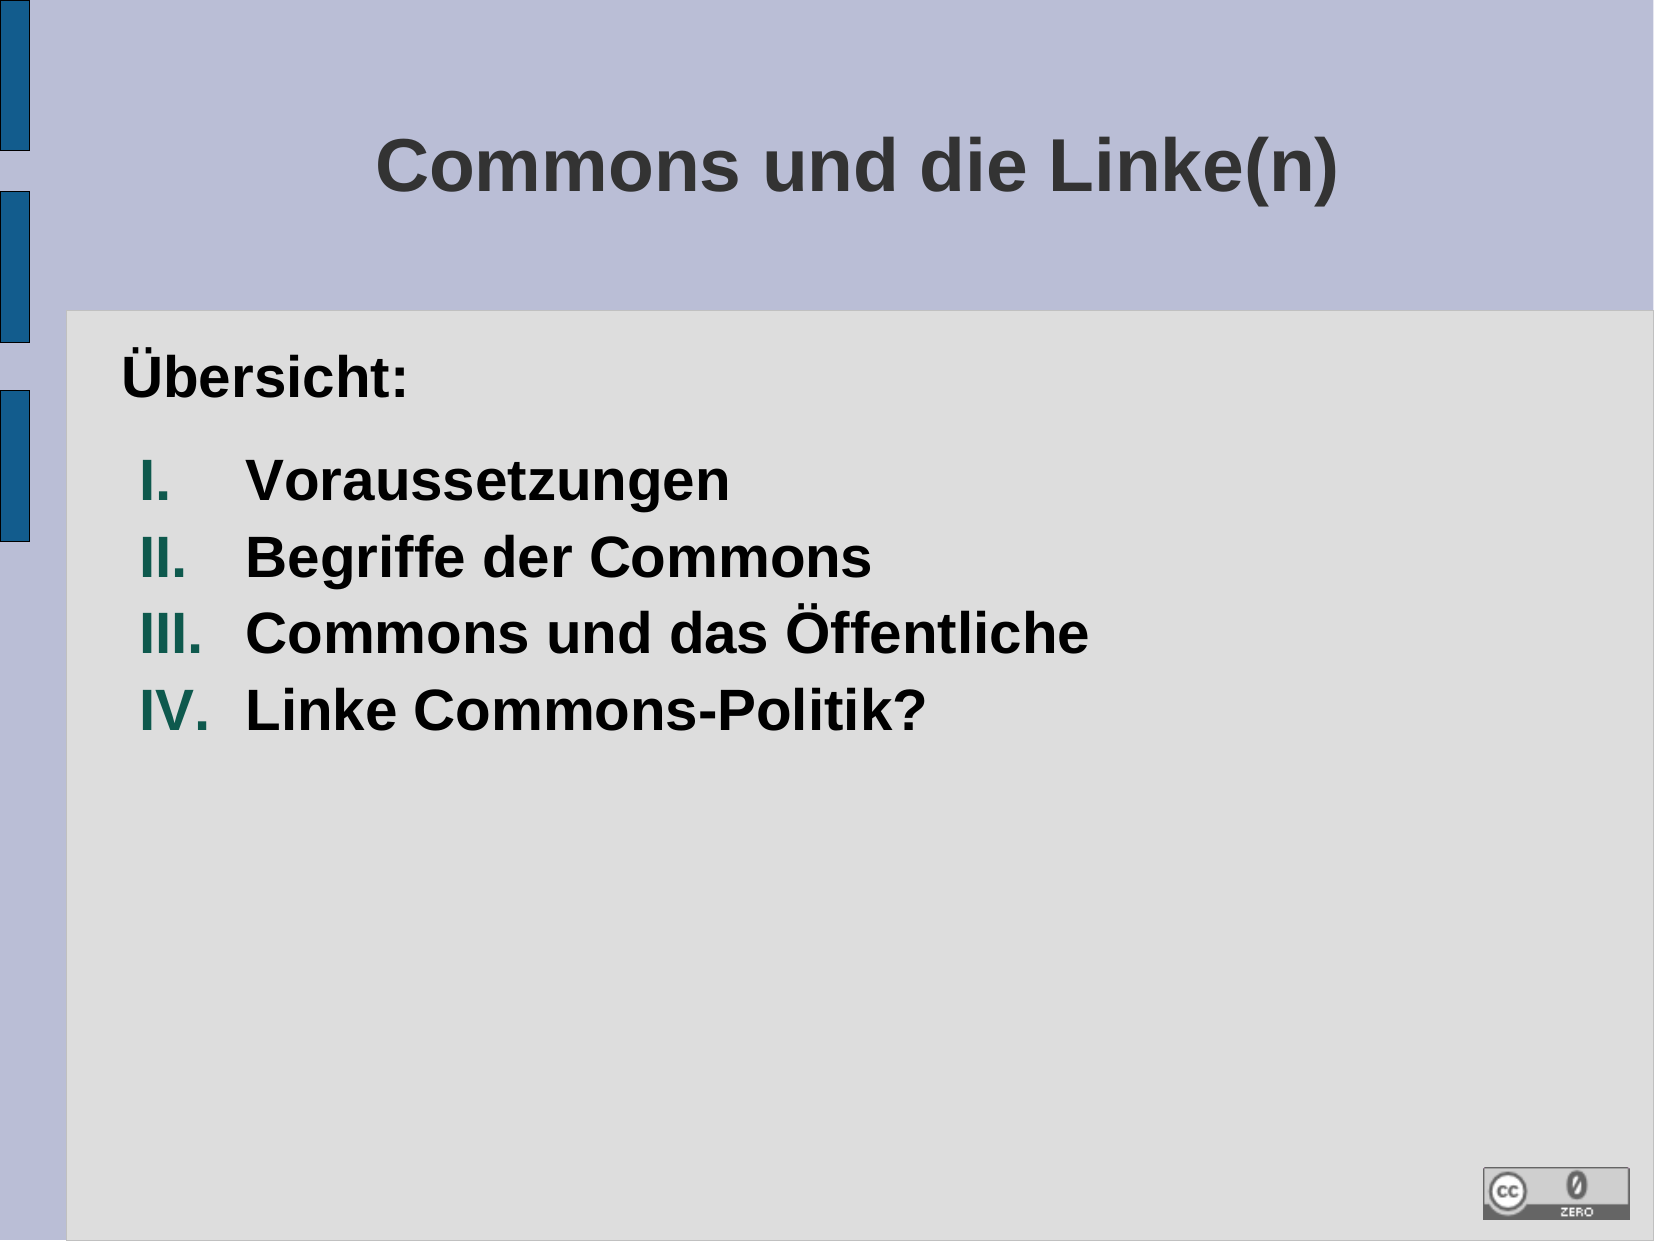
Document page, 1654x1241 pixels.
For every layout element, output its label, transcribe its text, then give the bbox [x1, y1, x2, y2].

picture [1483, 1167, 1630, 1220]
title Commons und die Linke(n) [121, 61, 1595, 269]
list Übersicht: Voraussetzungen Begriffe der Commons Commons und das Öffentliche Linke Commons-Politik? [121, 344, 1595, 1112]
